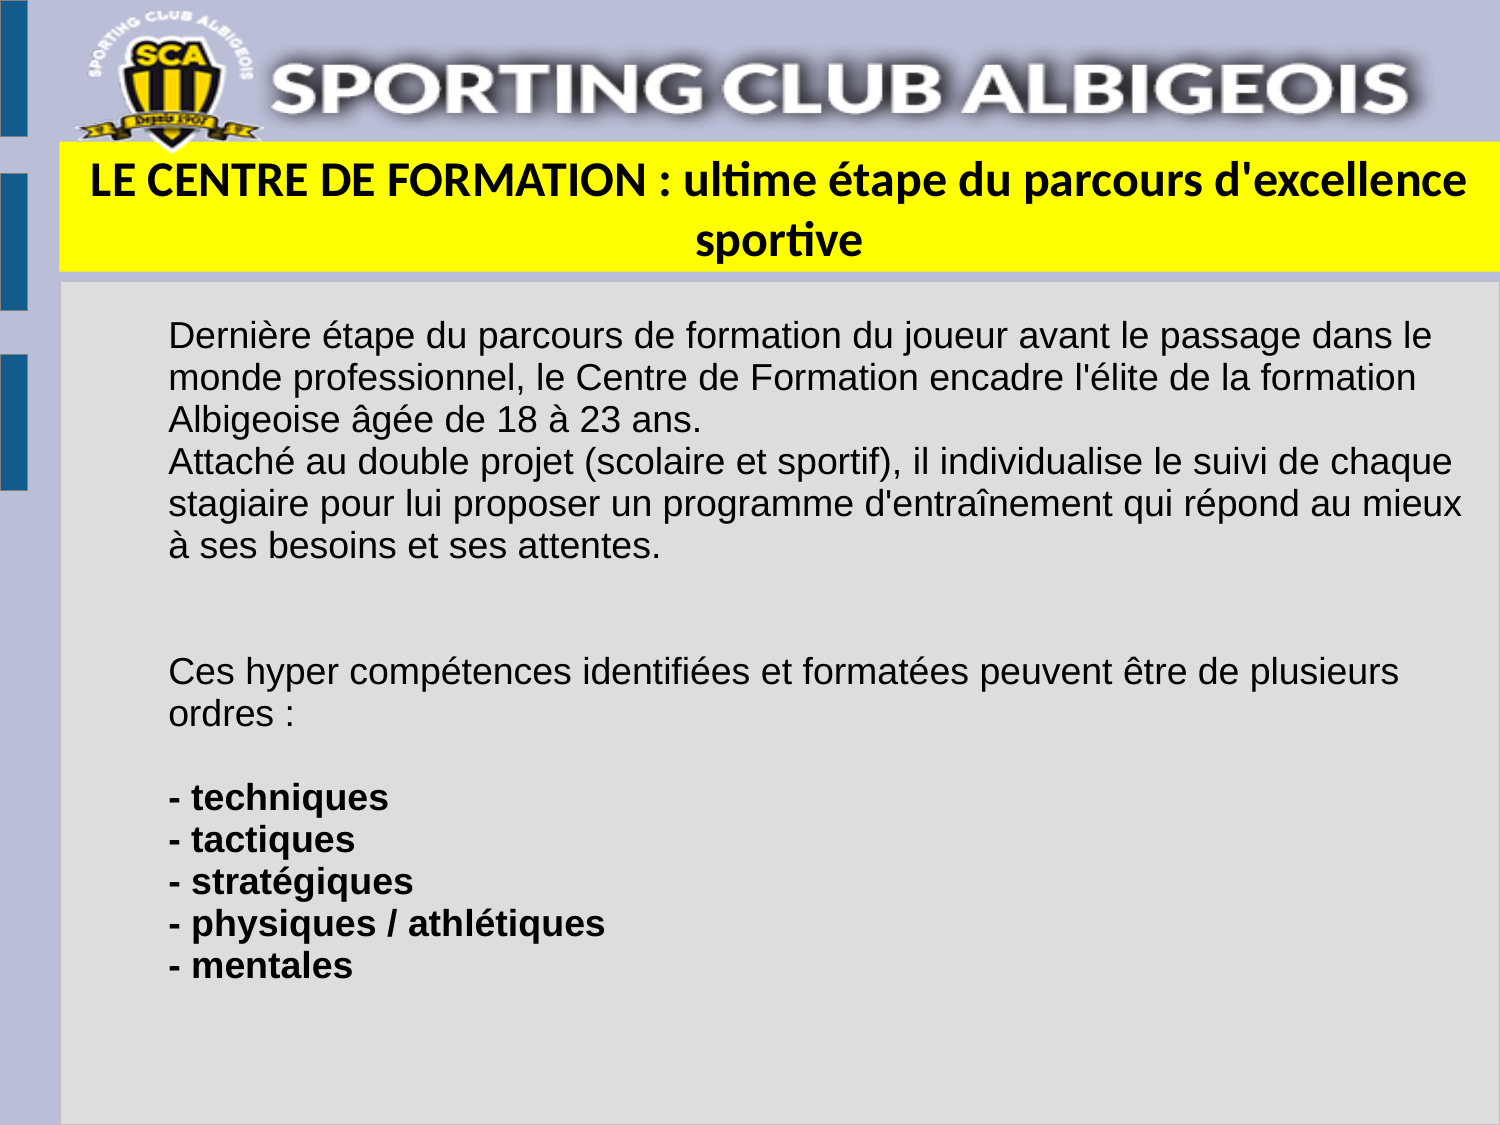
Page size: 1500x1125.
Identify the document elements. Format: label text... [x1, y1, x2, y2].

picture [73, 11, 1441, 154]
text_box Dernière étape du parcours de formation du joueur avant le passage dans le monde professionnel, le Centre de Formation encadre l'élite de la formation Albigeoise âgée de 18 à 23 ans. Attaché au double projet (scolaire et sportif), il individualise le suivi de chaque stagiaire pour lui proposer un programme d'entraînement qui répond au mieux à ses besoins et ses attentes. Ces hyper compétences identifiées et formatées peuvent être de plusieurs ordres : - techniques - tactiques - stratégiques - physiques / athlétiques - mentales [153, 307, 1500, 1125]
text_box LE CENTRE DE FORMATION : ultime étape du parcours d'excellence sportive [59, 141, 1500, 272]
